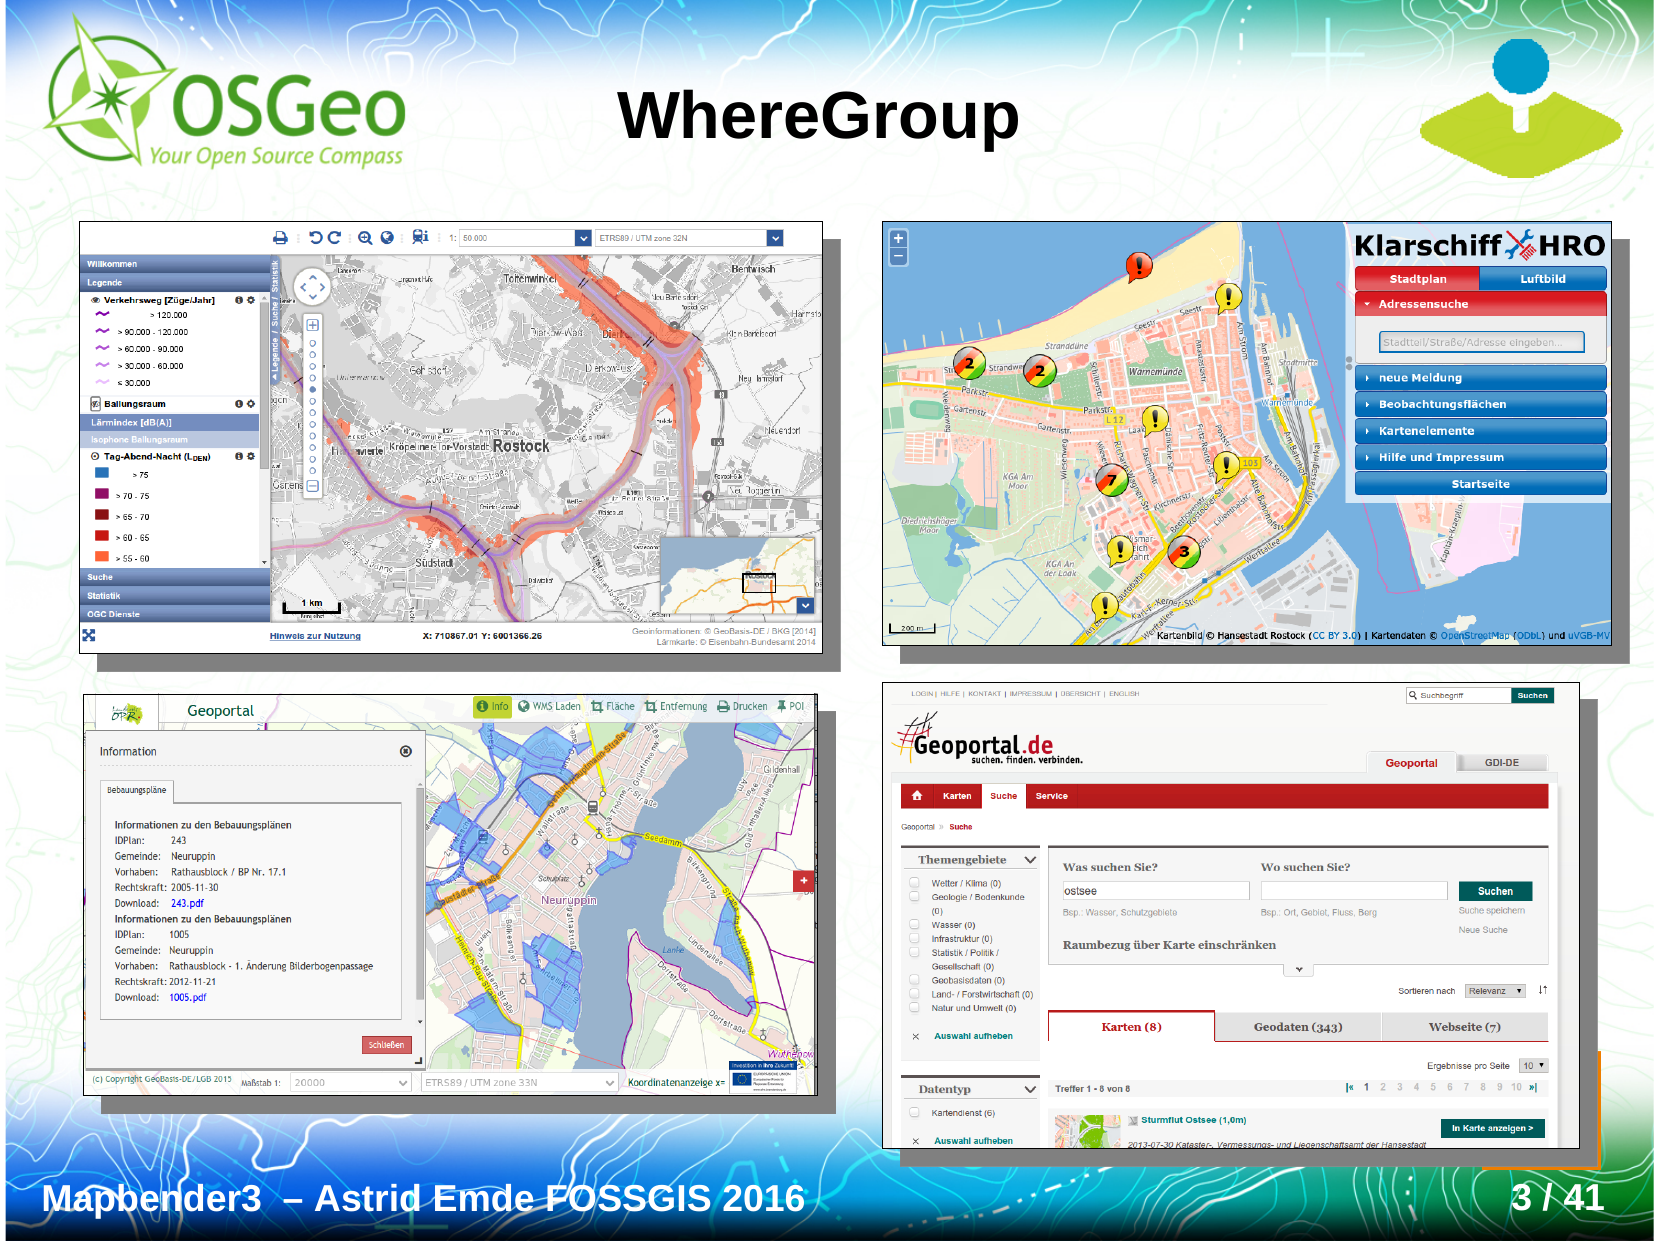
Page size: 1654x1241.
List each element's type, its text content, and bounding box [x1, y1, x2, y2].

text_box WhereGroup [602, 70, 1046, 213]
picture [5, 0, 1654, 1241]
